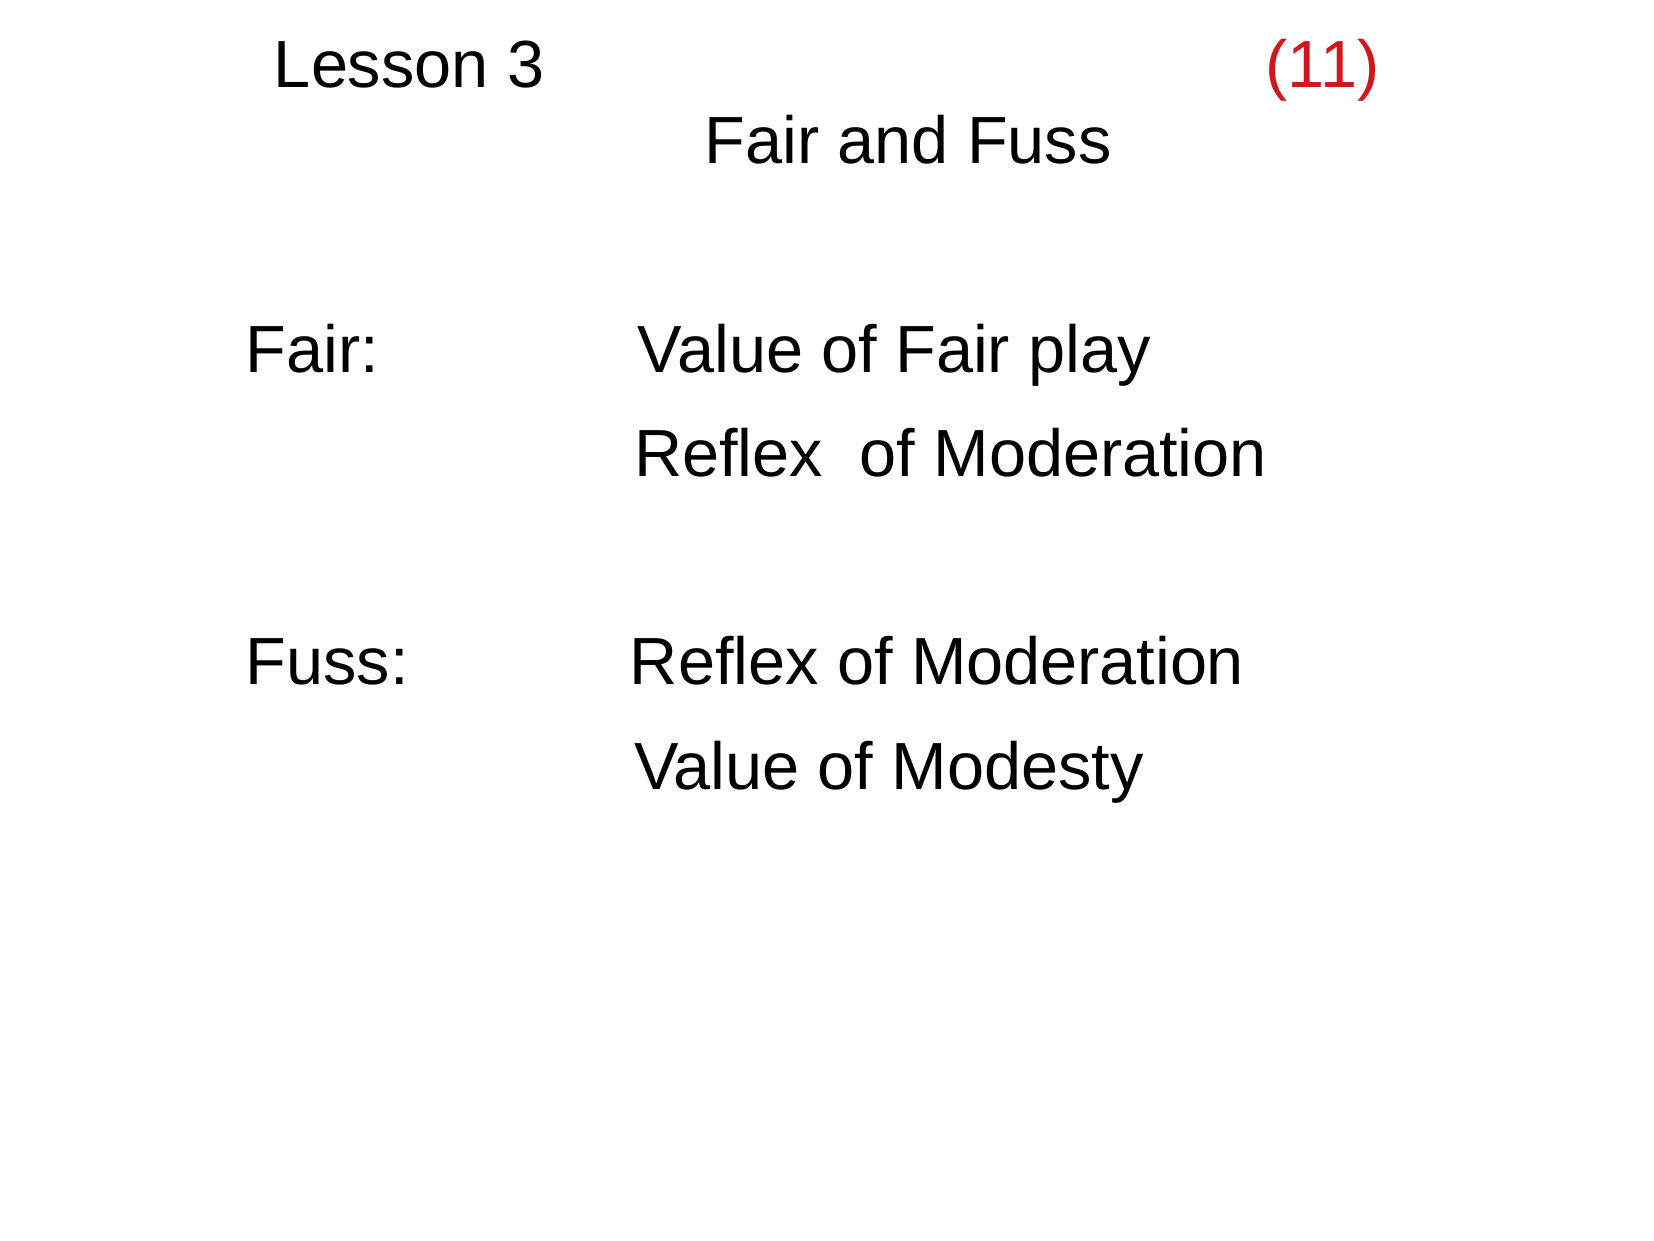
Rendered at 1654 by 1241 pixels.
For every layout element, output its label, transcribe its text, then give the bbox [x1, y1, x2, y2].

list Fair and Fuss Fair: Value of Fair play Reflex of Moderation Fuss: Reflex of Moderation Value of Modesty [174, 103, 1571, 1072]
title Lesson 3 (11) [82, 26, 1571, 104]
